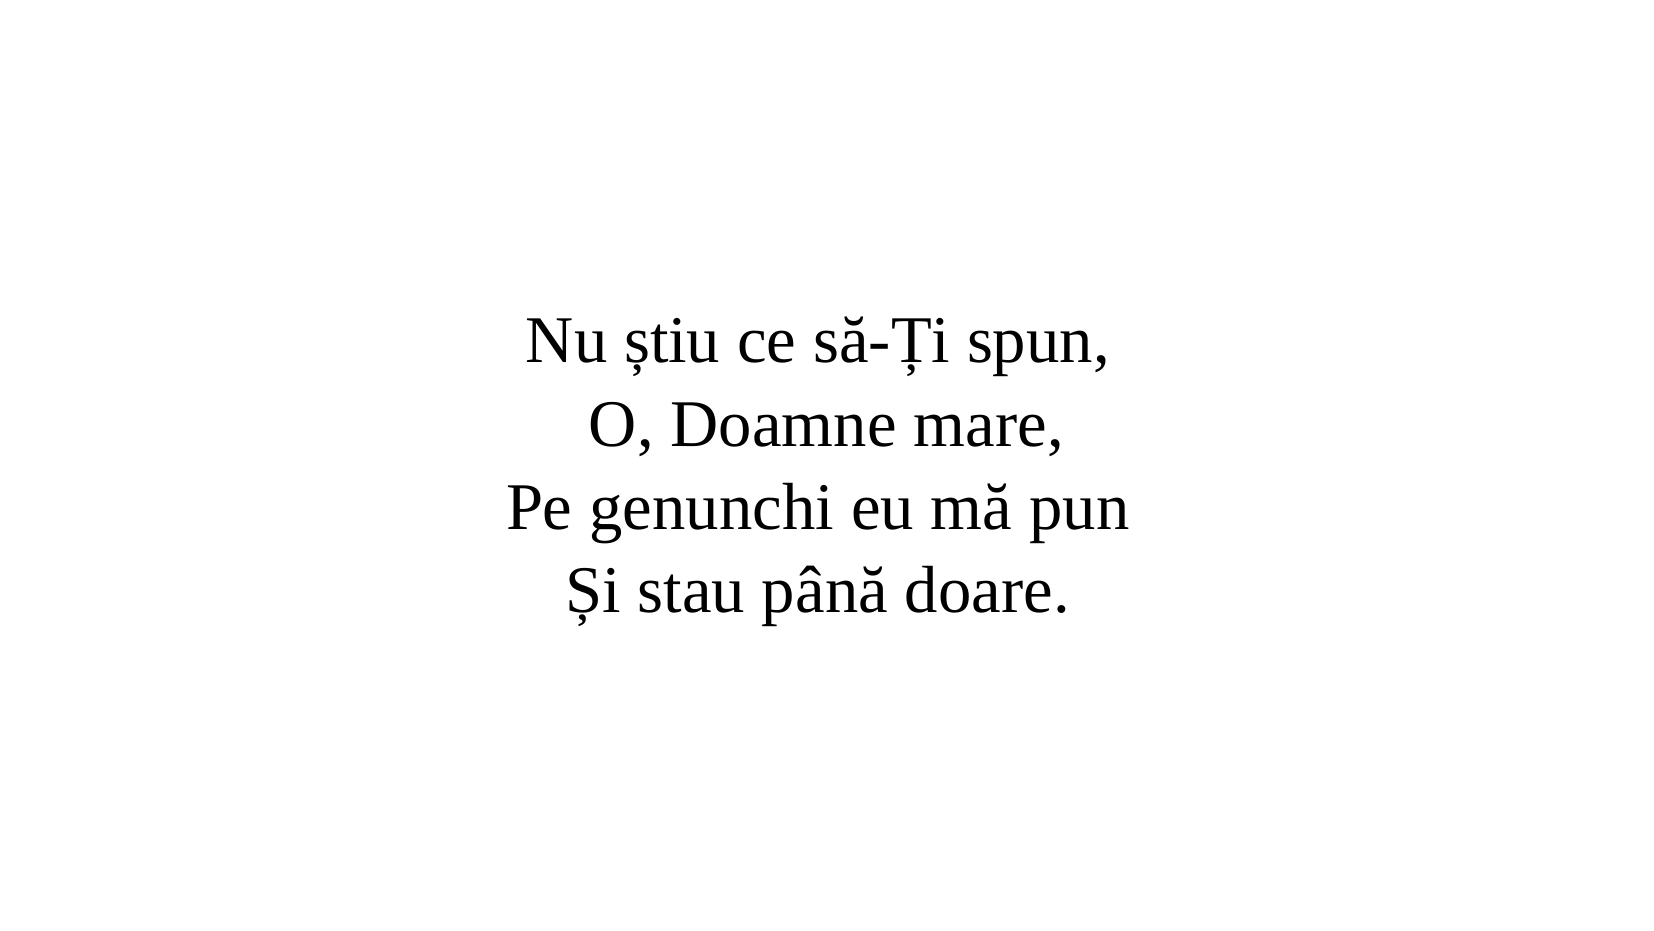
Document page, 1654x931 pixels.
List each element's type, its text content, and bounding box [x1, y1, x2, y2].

subtitle Nu știu ce să-Ți spun, O, Doamne mare, Pe genunchi eu mă pun Și stau până doare. [300, 150, 1354, 781]
